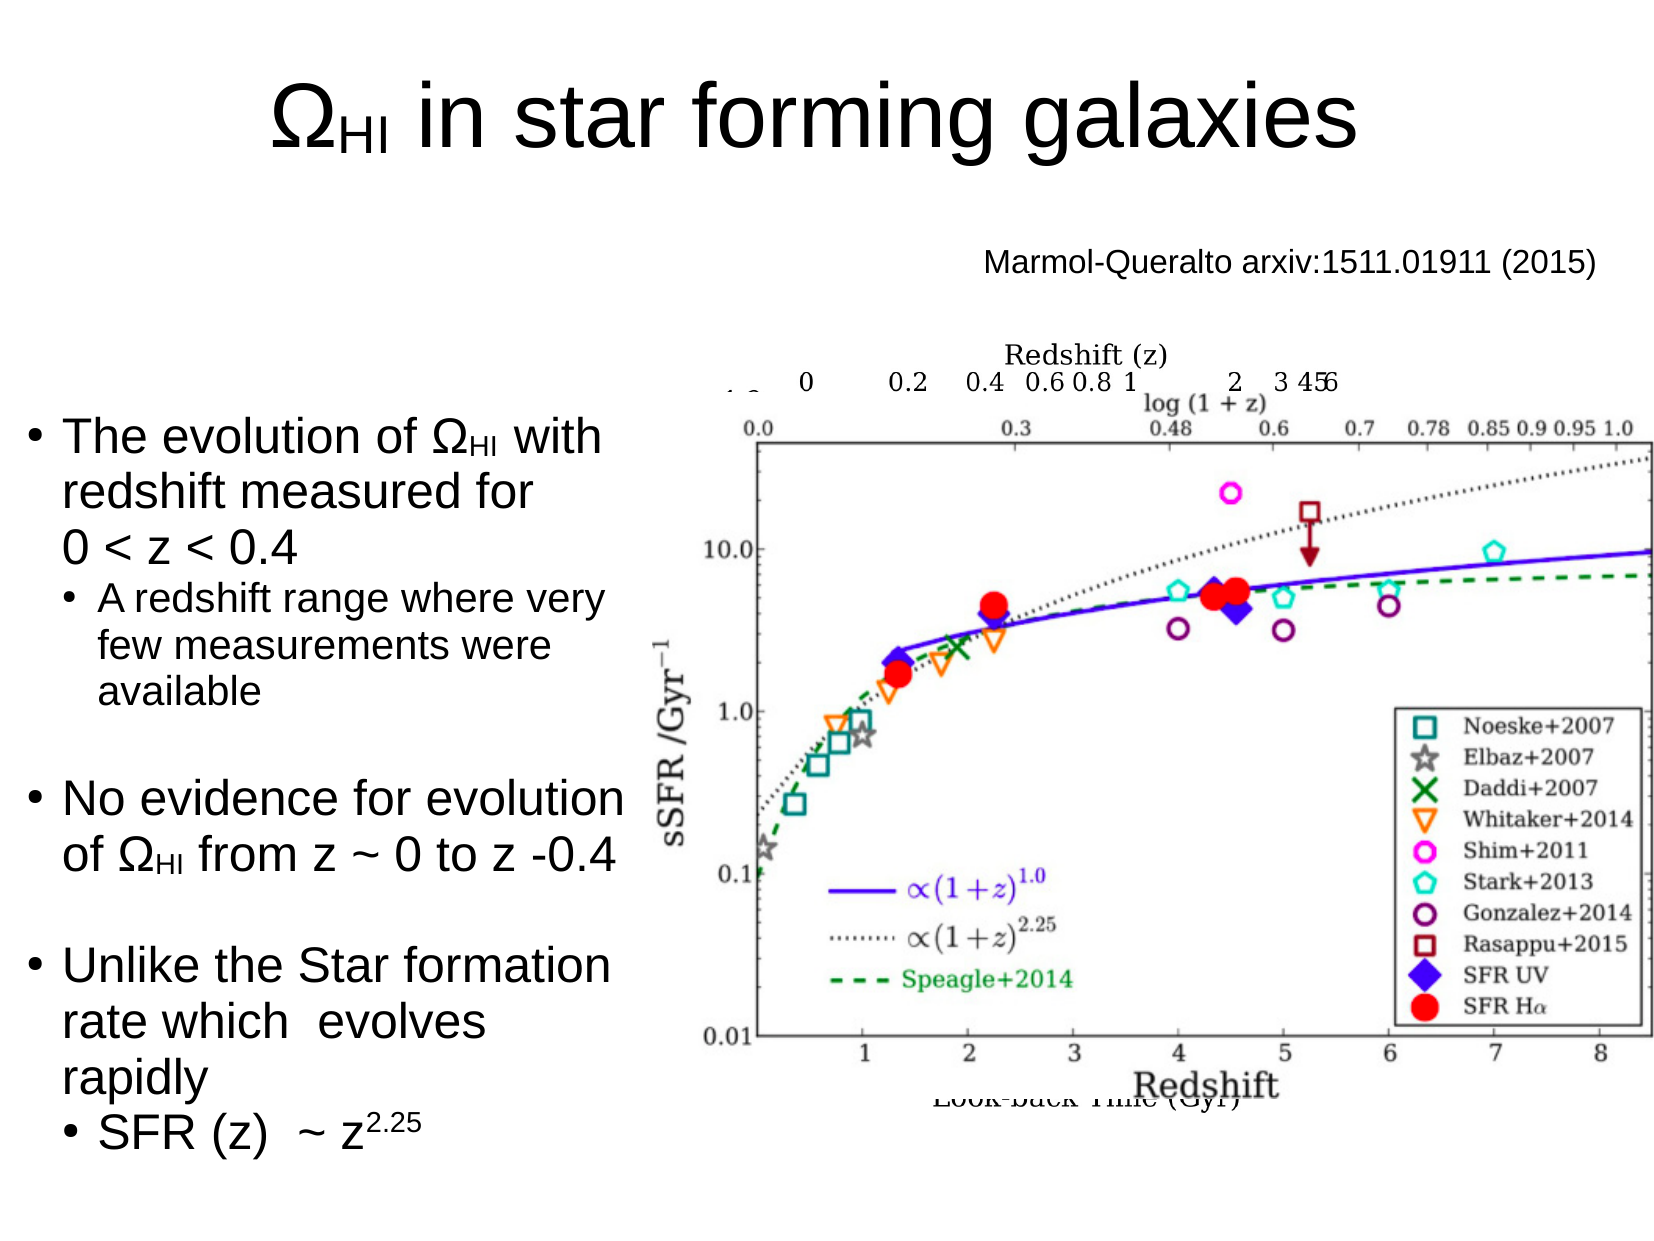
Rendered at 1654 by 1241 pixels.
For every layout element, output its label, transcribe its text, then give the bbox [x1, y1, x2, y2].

text_box Marmol-Queralto arxiv:1511.01911 (2015) [968, 236, 1630, 296]
text_box The evolution of ΩHI with redshift measured for 0 < z < 0.4 A redshift range where very few measurements were available No evidence for evolution of ΩHI from z ~ 0 to z -0.4 Unlike the Star formation rate which evolves rapidly SFR (z) ~ z2.25 [11, 307, 652, 1241]
picture [652, 327, 1654, 1134]
title ΩHI in star forming galaxies [70, 11, 1559, 219]
